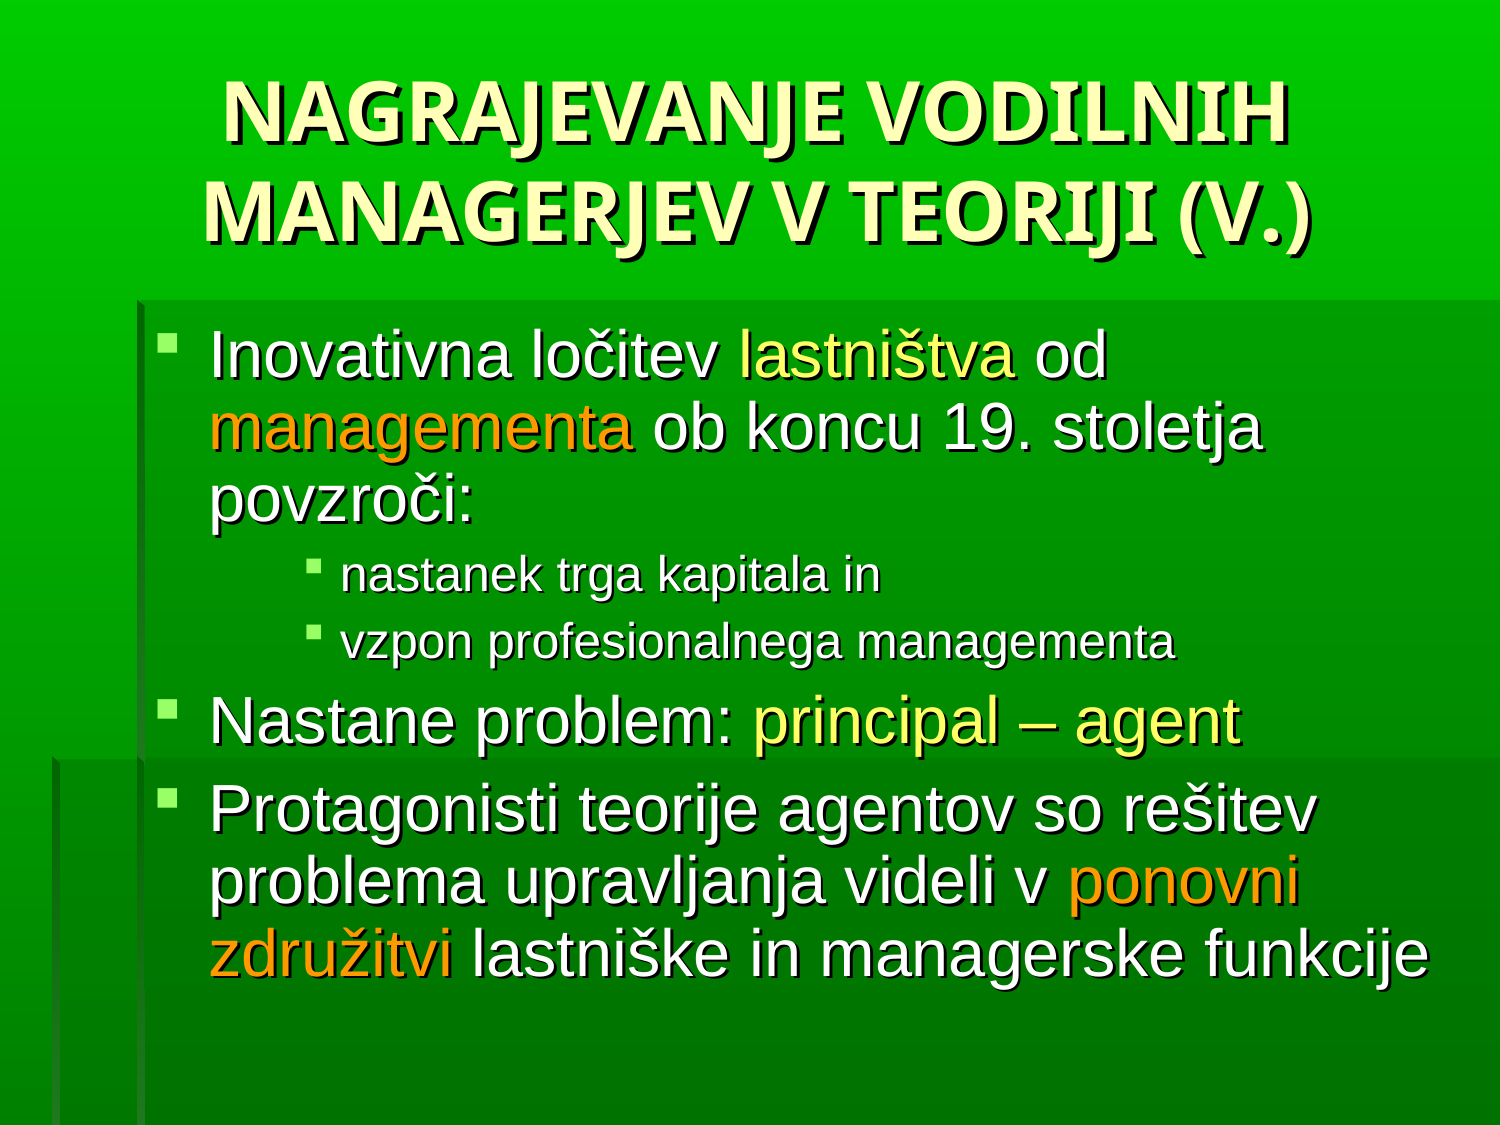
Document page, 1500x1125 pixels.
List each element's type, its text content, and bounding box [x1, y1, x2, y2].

title NAGRAJEVANJE VODILNIH MANAGERJEV V TEORIJI (V.) [53, 40, 1459, 276]
list Inovativna ločitev lastništva od managementa ob koncu 19. stoletja povzroči: nastanek trga kapitala in vzpon profesionalnega managementa Nastane problem: principal – agent Protagonisti teorije agentov so rešitev problema upravljanja videli v ponovni združitvi lastniške in managerske funkcije [137, 312, 1451, 1000]
